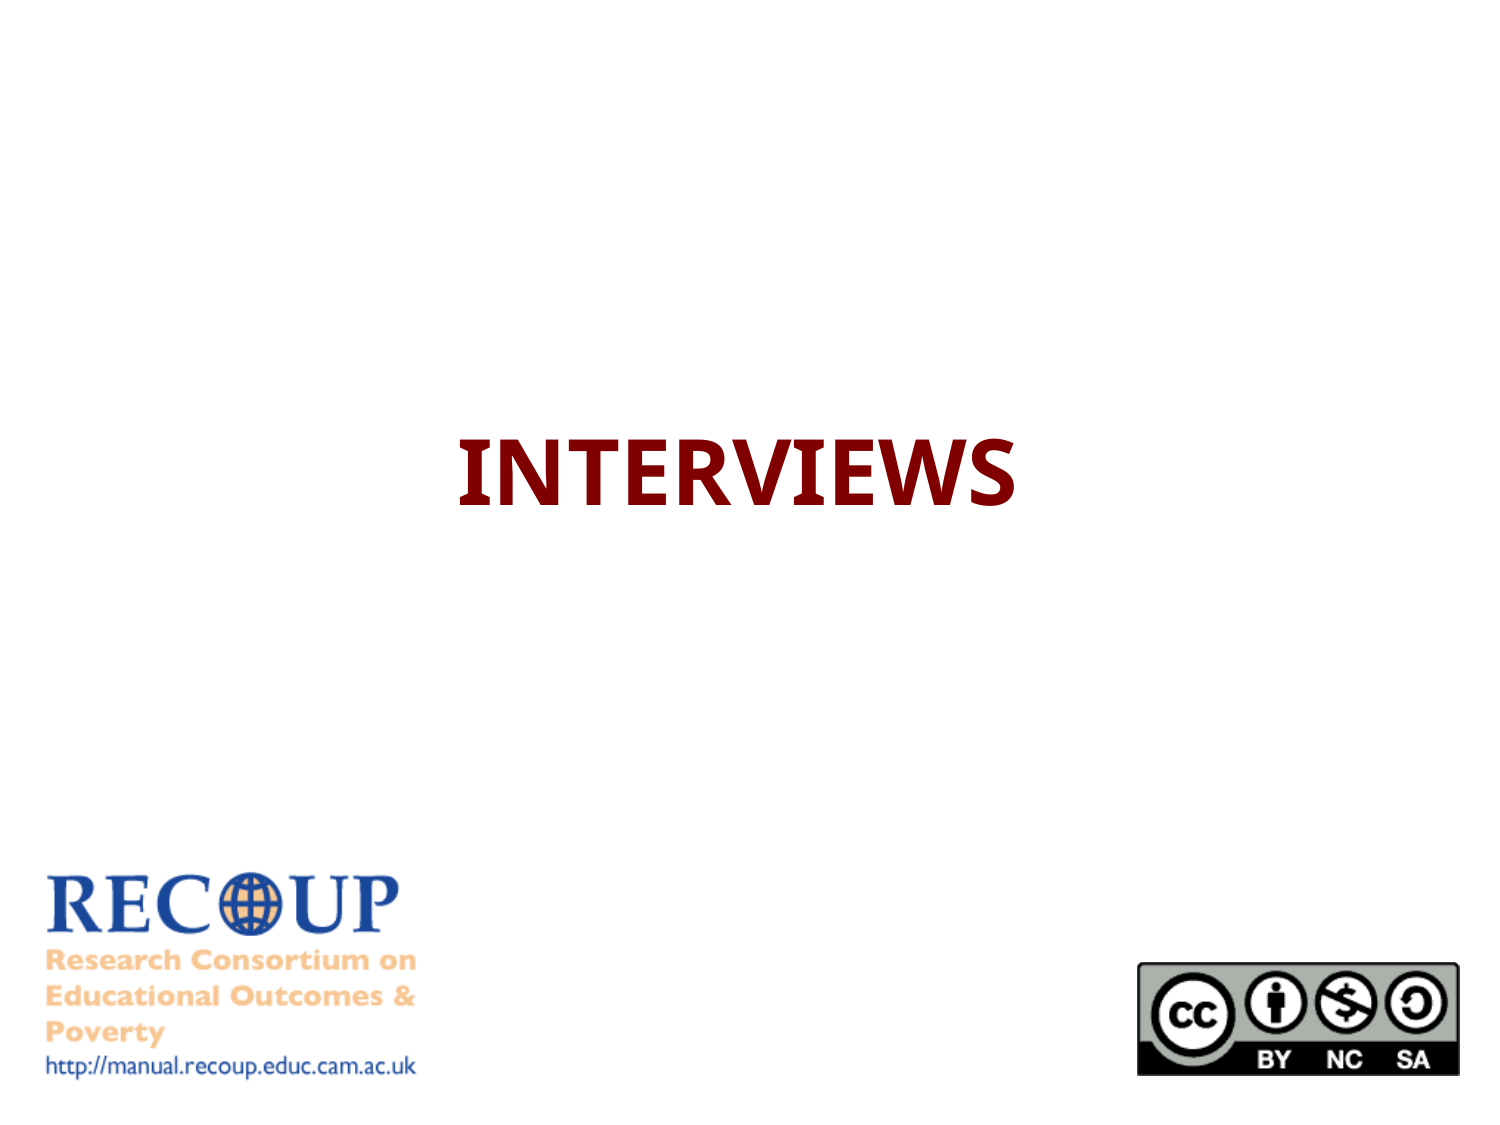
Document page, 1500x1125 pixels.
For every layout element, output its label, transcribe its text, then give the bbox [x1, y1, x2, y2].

picture [1137, 962, 1460, 1076]
picture [40, 862, 438, 1084]
title INTERVIEWS [112, 349, 1388, 591]
